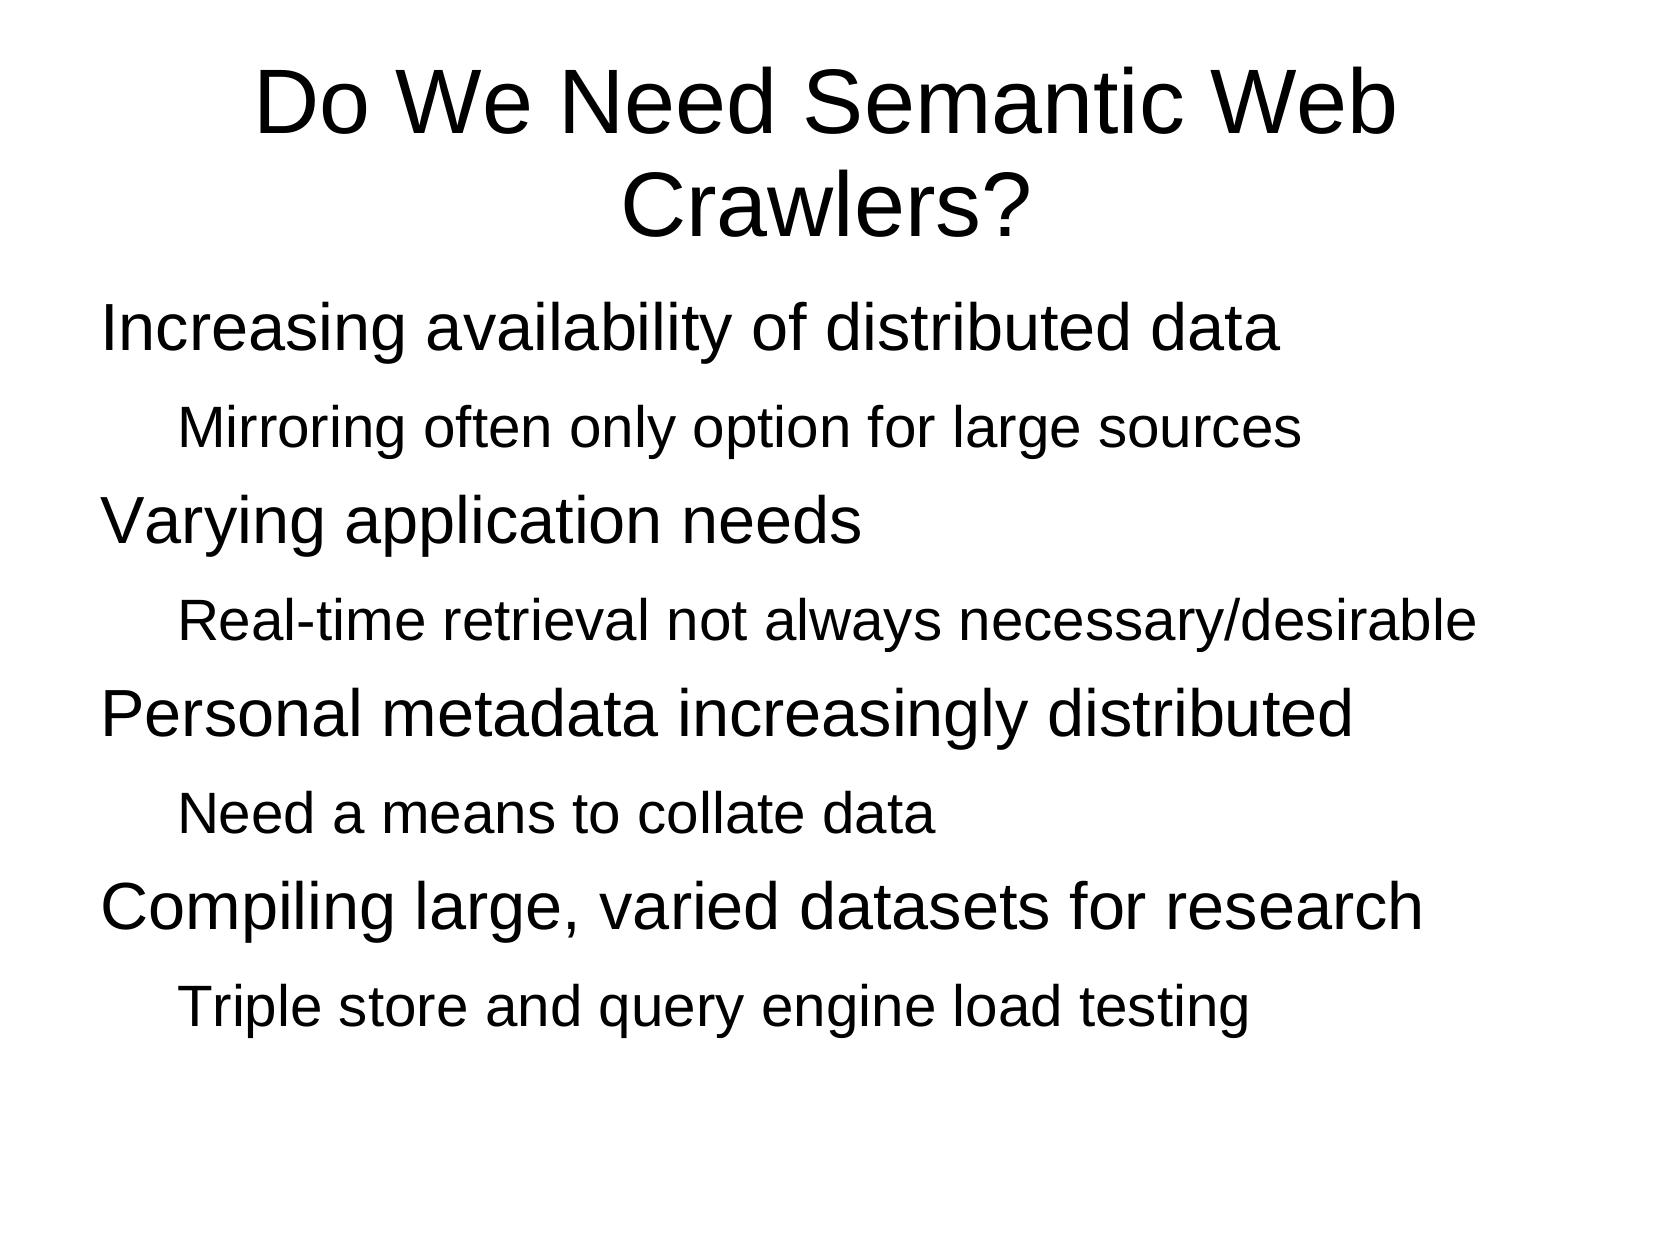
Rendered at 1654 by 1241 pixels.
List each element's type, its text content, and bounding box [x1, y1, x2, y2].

list Increasing availability of distributed data Mirroring often only option for large sources Varying application needs Real-time retrieval not always necessary/desirable Personal metadata increasingly distributed Need a means to collate data Compiling large, varied datasets for research Triple store and query engine load testing [82, 290, 1571, 1109]
title Do We Need Semantic Web Crawlers? [82, 49, 1571, 257]
